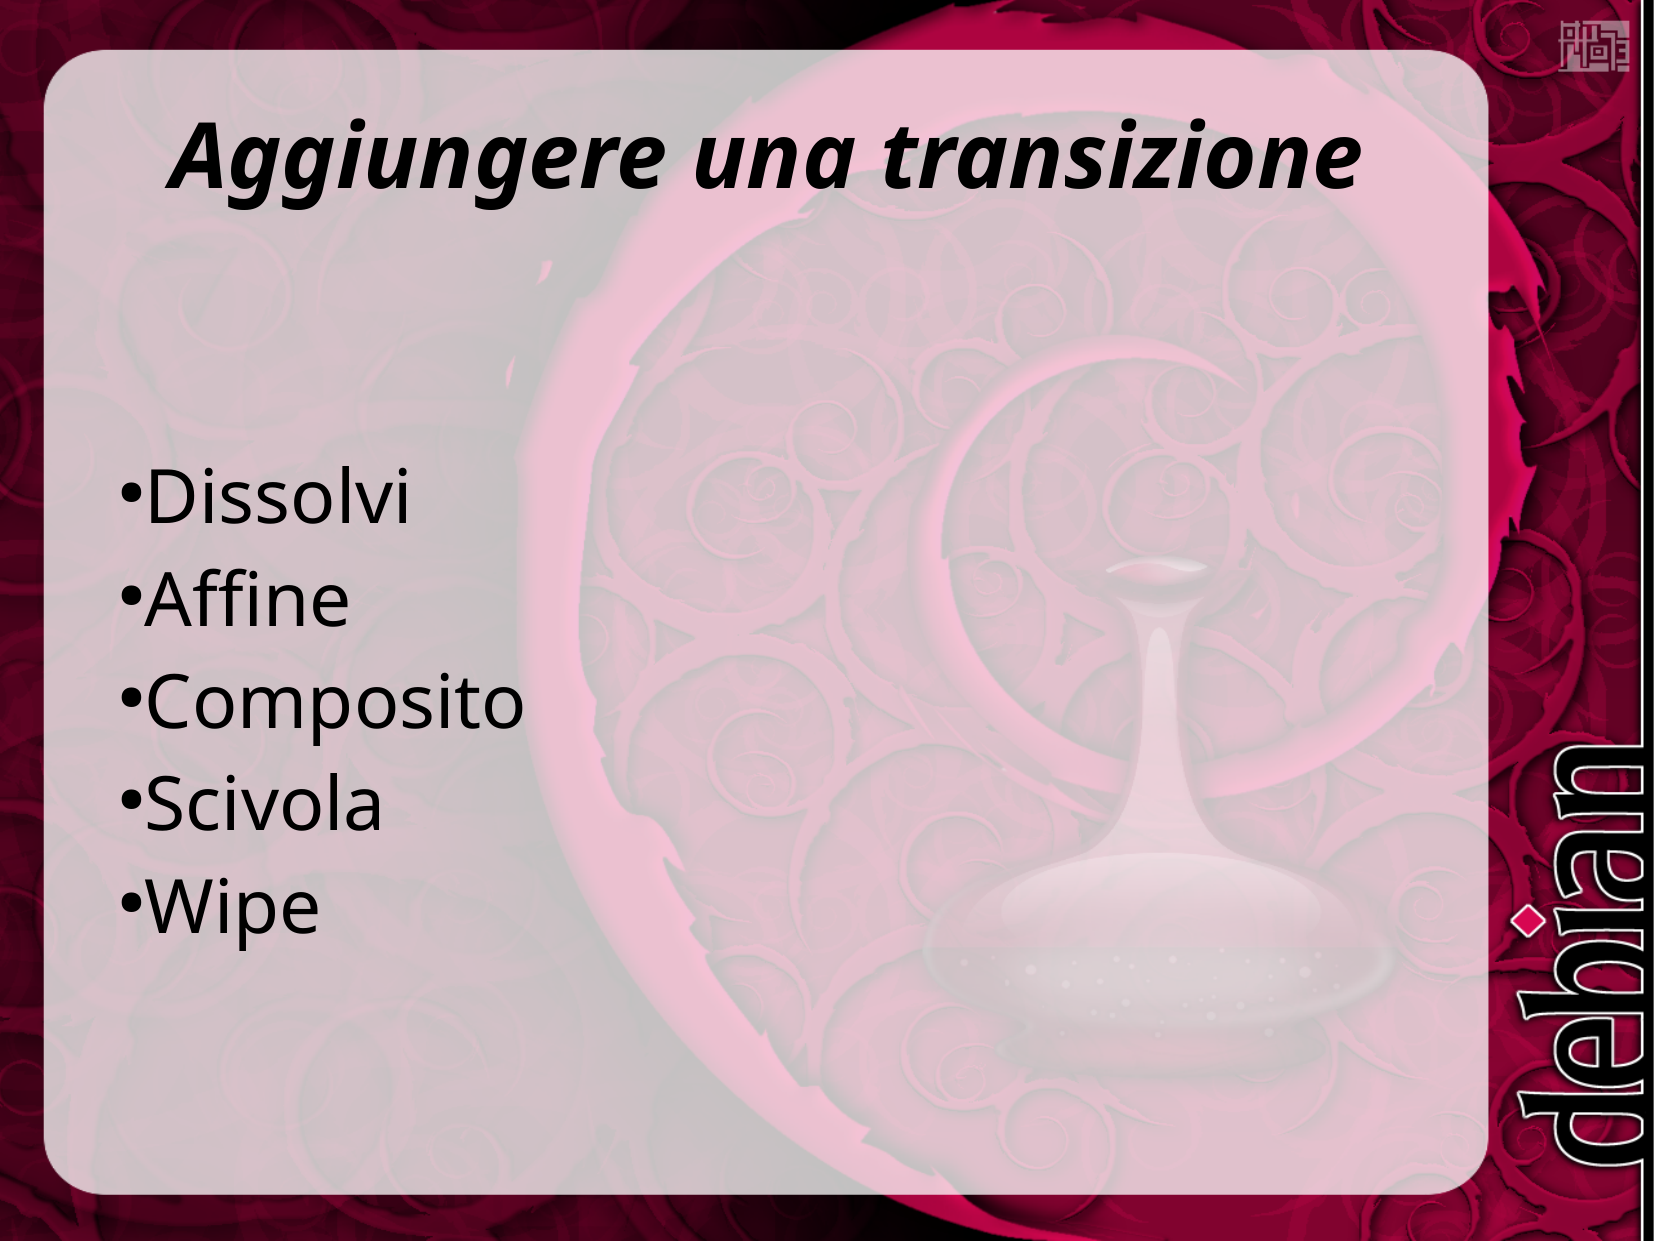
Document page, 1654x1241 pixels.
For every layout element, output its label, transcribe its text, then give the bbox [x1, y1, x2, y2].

title Aggiungere una transizione [59, 56, 1477, 250]
subtitle Dissolvi Affine Composito Scivola Wipe [118, 297, 1477, 1102]
picture [0, 0, 1654, 1241]
